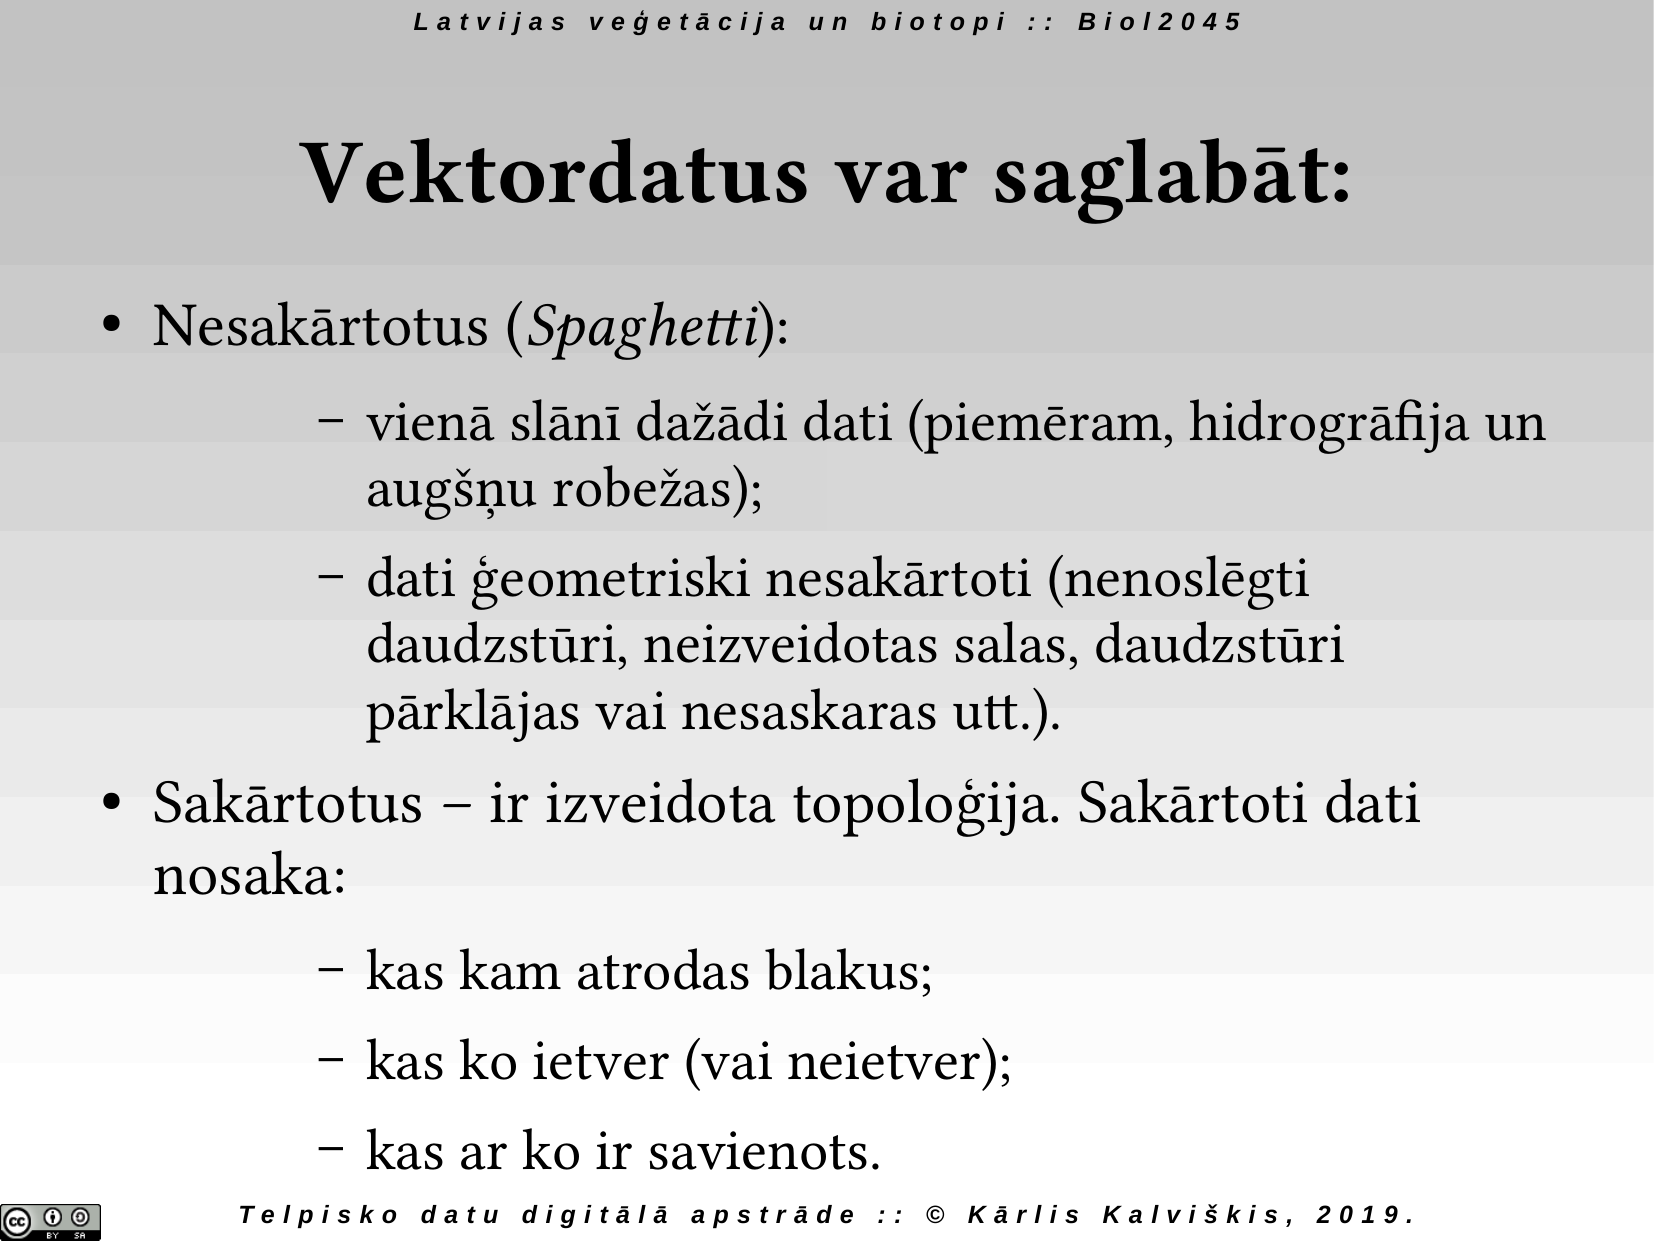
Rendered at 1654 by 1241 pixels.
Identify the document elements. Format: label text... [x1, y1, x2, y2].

list Nesakārtotus (Spaghetti): vienā slānī dažādi dati (piemēram, hidrogrāfija un augšņu robežas); dati ģeometriski nesakārtoti (nenoslēgti daudzstūri, neizveidotas salas, daudzstūri pārklājas vai nesaskaras utt.). Sakārtotus – ir izveidota topoloģija. Sakārtoti dati nosaka: kas kam atrodas blakus; kas ko ietver (vai neietver); kas ar ko ir savienots. [82, 289, 1571, 1183]
title Vektordatus var saglabāt: [29, 49, 1625, 296]
picture [0, 0, 1654, 1241]
